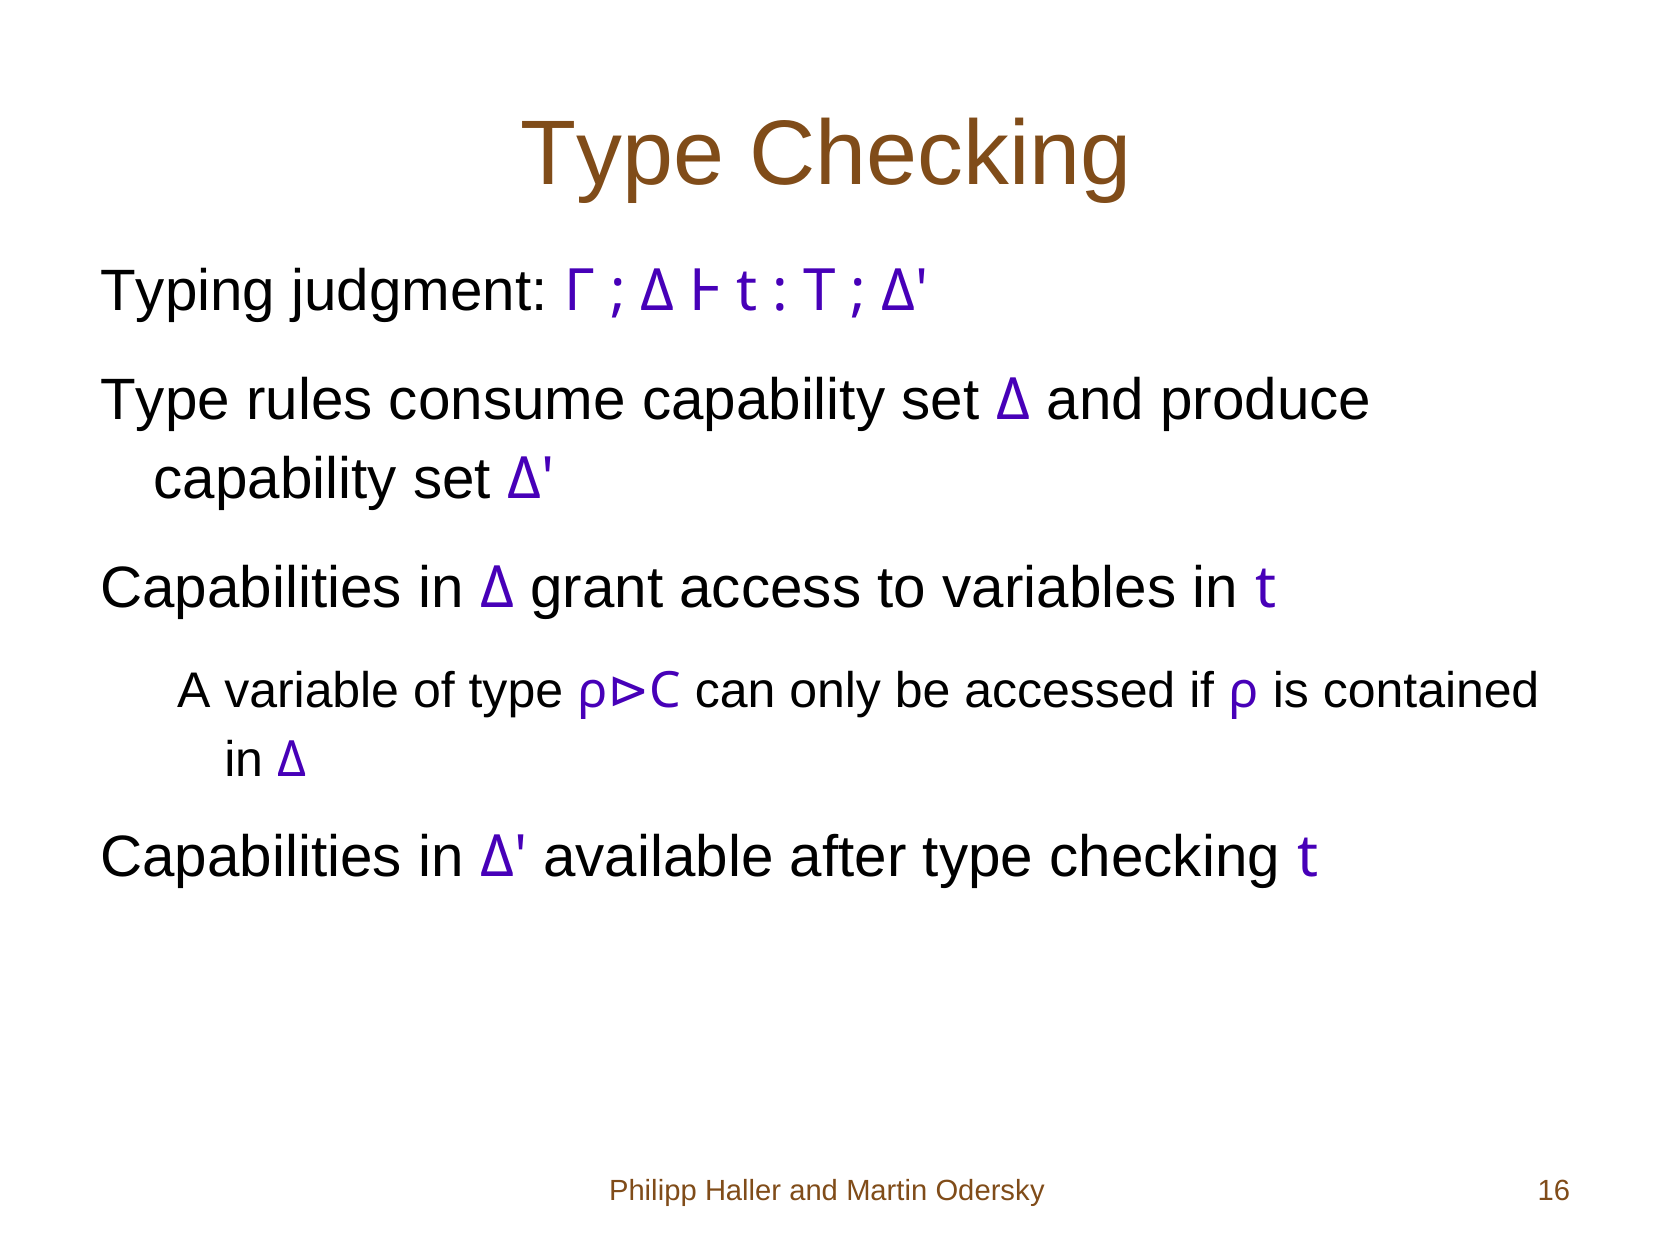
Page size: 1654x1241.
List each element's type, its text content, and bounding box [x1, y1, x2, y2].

title Type Checking [82, 56, 1571, 248]
list Typing judgment: Γ ; Δ Ⱶ t : T ; Δ' Type rules consume capability set Δ and produce capability set Δ' Capabilities in Δ grant access to variables in t A variable of type ρ⊳C can only be accessed if ρ is contained in Δ Capabilities in Δ' available after type checking t [82, 248, 1571, 1118]
